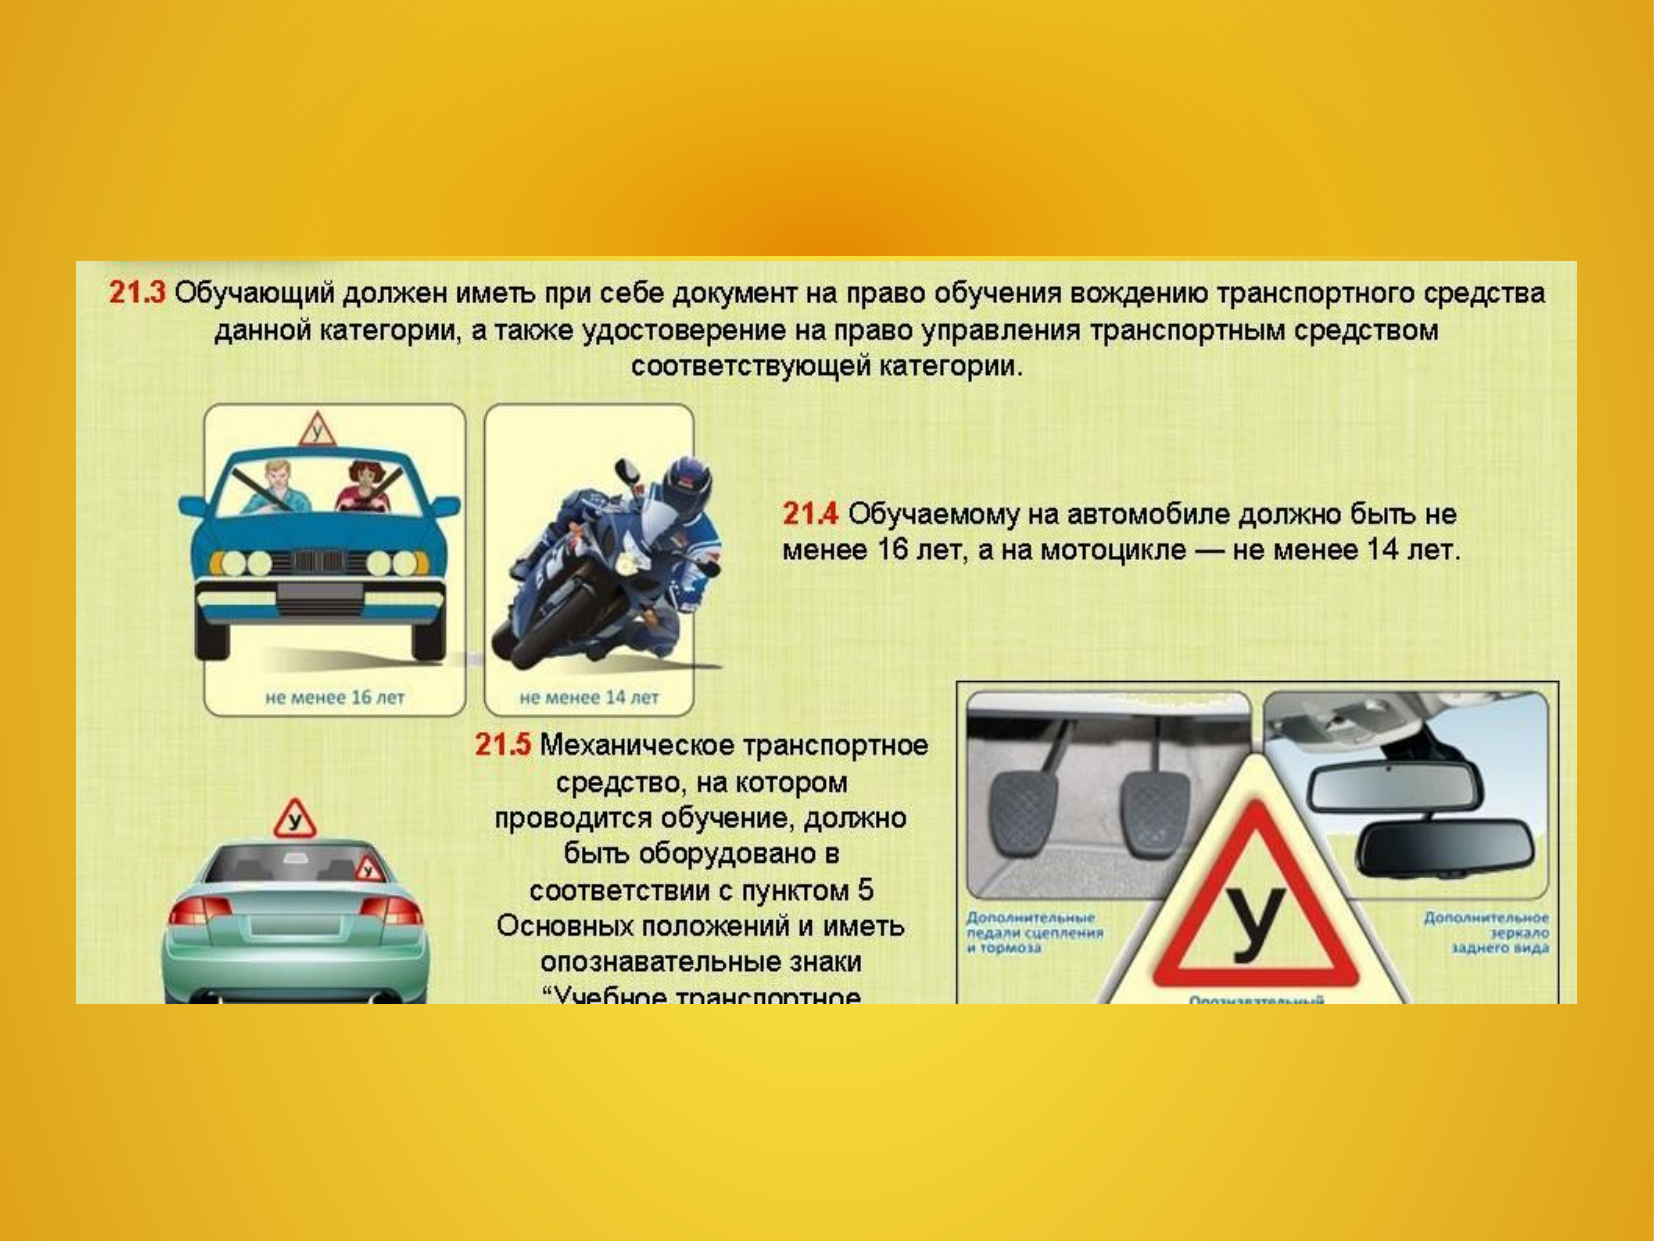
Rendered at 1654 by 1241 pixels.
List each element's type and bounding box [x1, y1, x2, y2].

picture [76, 261, 1577, 1004]
